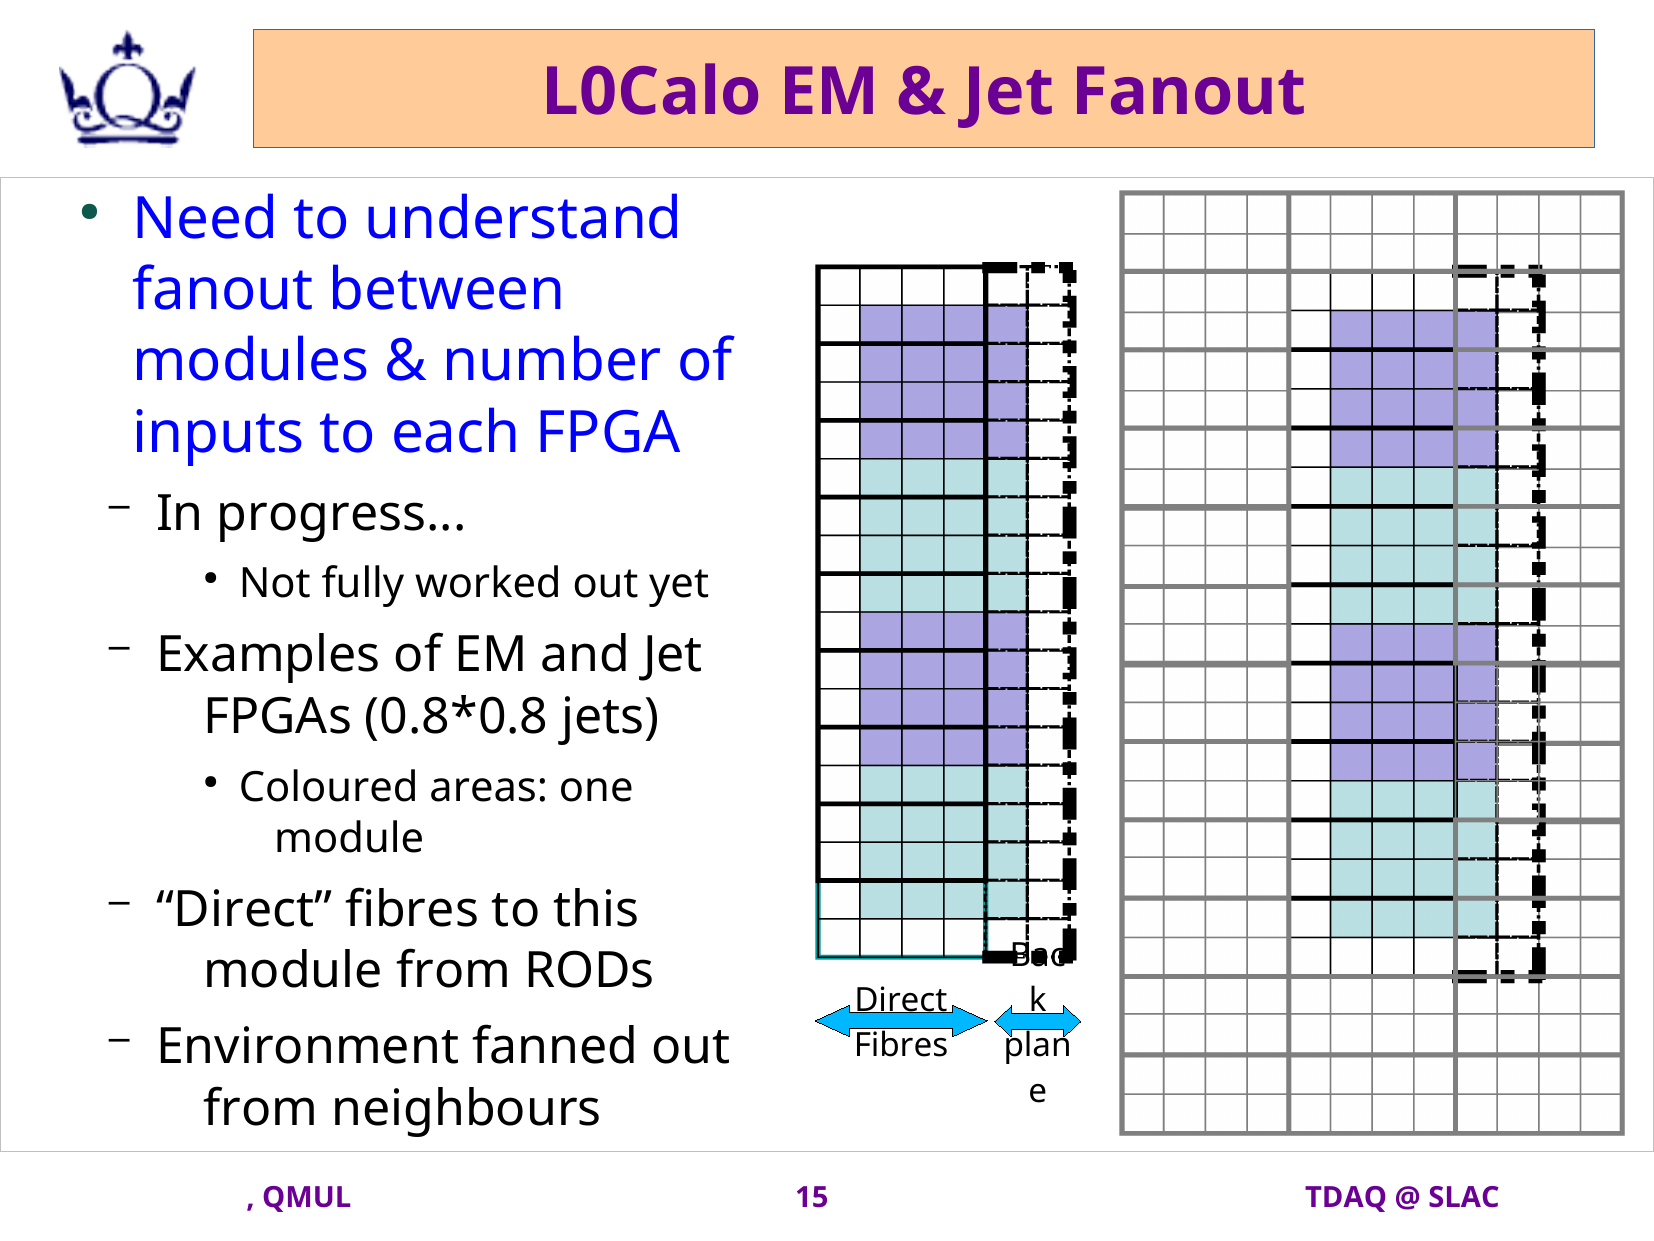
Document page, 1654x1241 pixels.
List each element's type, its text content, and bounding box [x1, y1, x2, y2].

picture [1119, 190, 1625, 1136]
title L0Calo EM & Jet Fanout [253, 29, 1595, 148]
picture [1015, 945, 1025, 952]
picture [1015, 955, 1026, 963]
list Need to understand fanout between modules & number of inputs to each FPGA In progress... Not fully worked out yet Examples of EM and Jet FPGAs (0.8*0.8 jets) Coloured areas: one module “Direct” fibres to this module from RODs Environment fanned out from neighbours [61, 181, 784, 1149]
text_box Direct Fibres [815, 1005, 988, 1037]
picture [59, 29, 200, 148]
picture [1036, 957, 1044, 964]
text_box Back plane [994, 1005, 1081, 1037]
picture [815, 262, 1077, 964]
